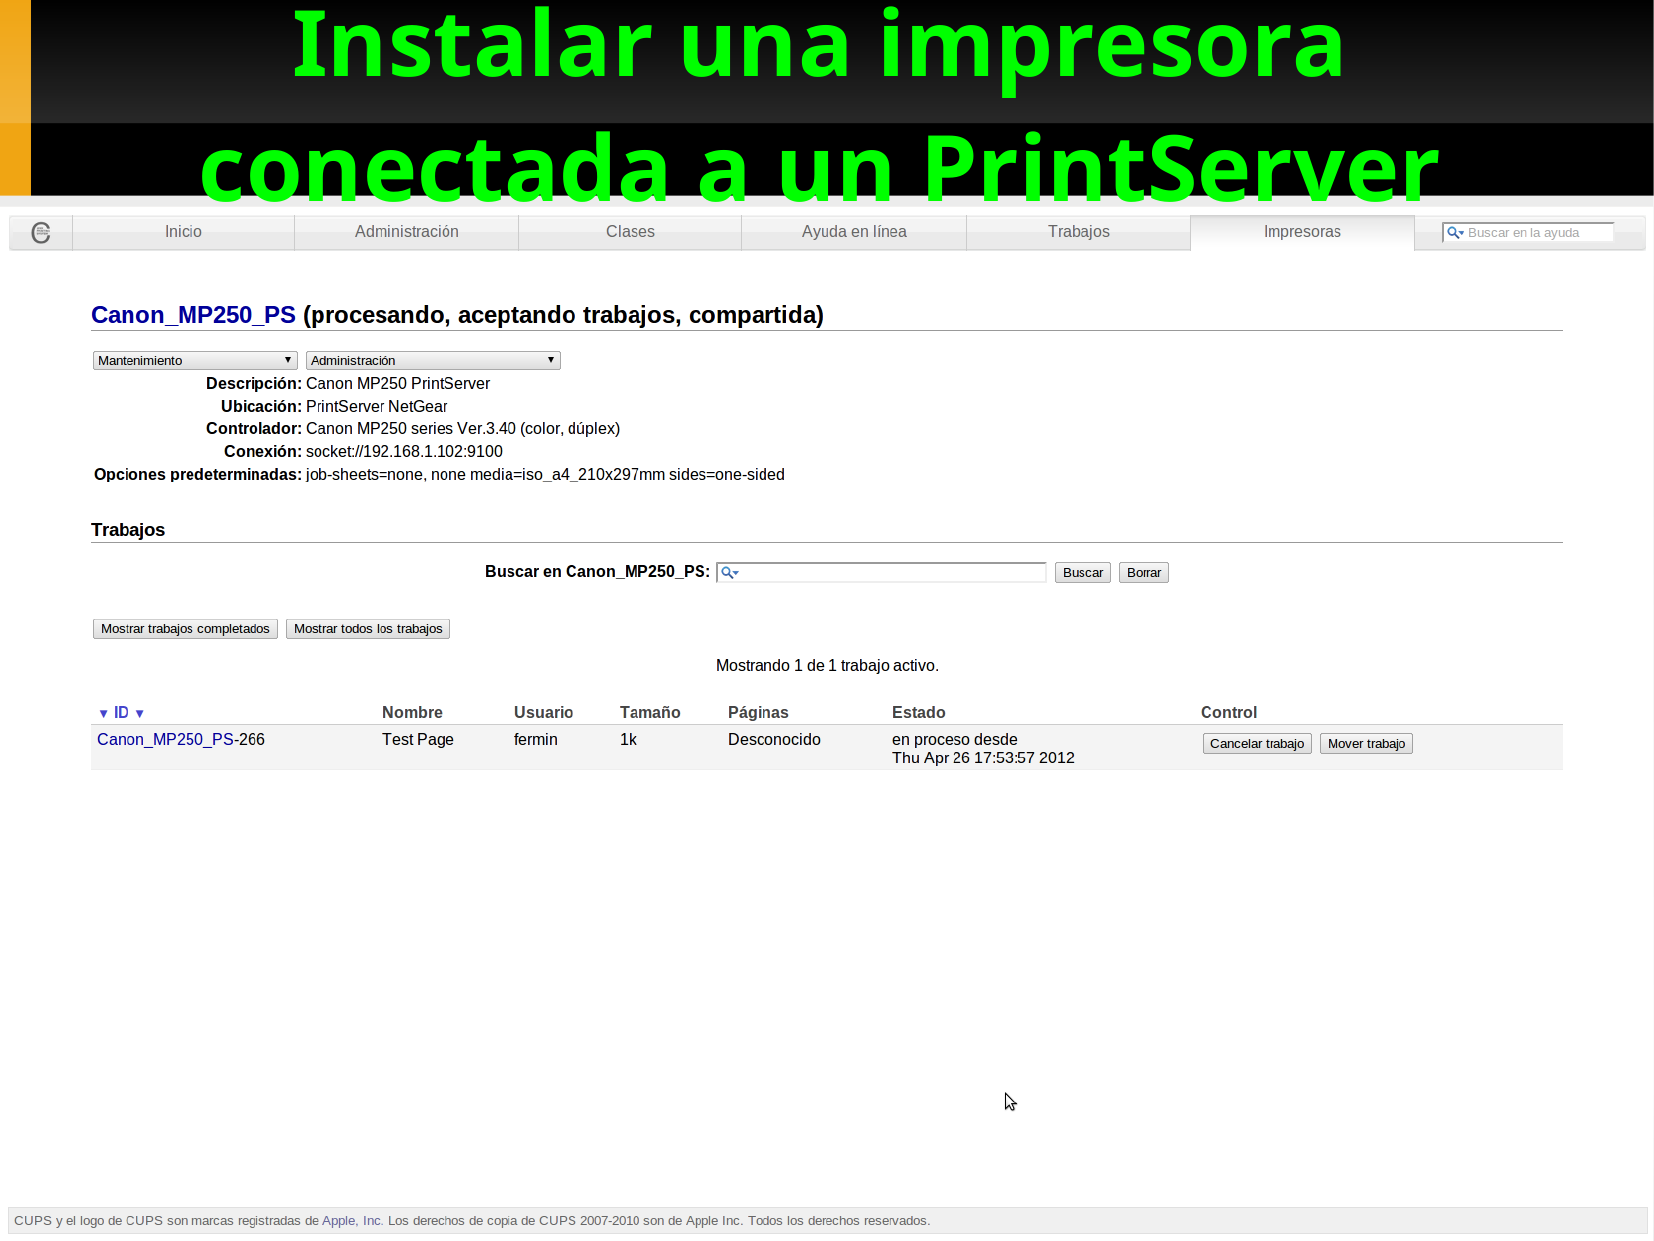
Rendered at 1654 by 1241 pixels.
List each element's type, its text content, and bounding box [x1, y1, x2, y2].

picture [0, 0, 1654, 1241]
title Instalar una impresora conectada a un PrintServer [76, 0, 1565, 206]
